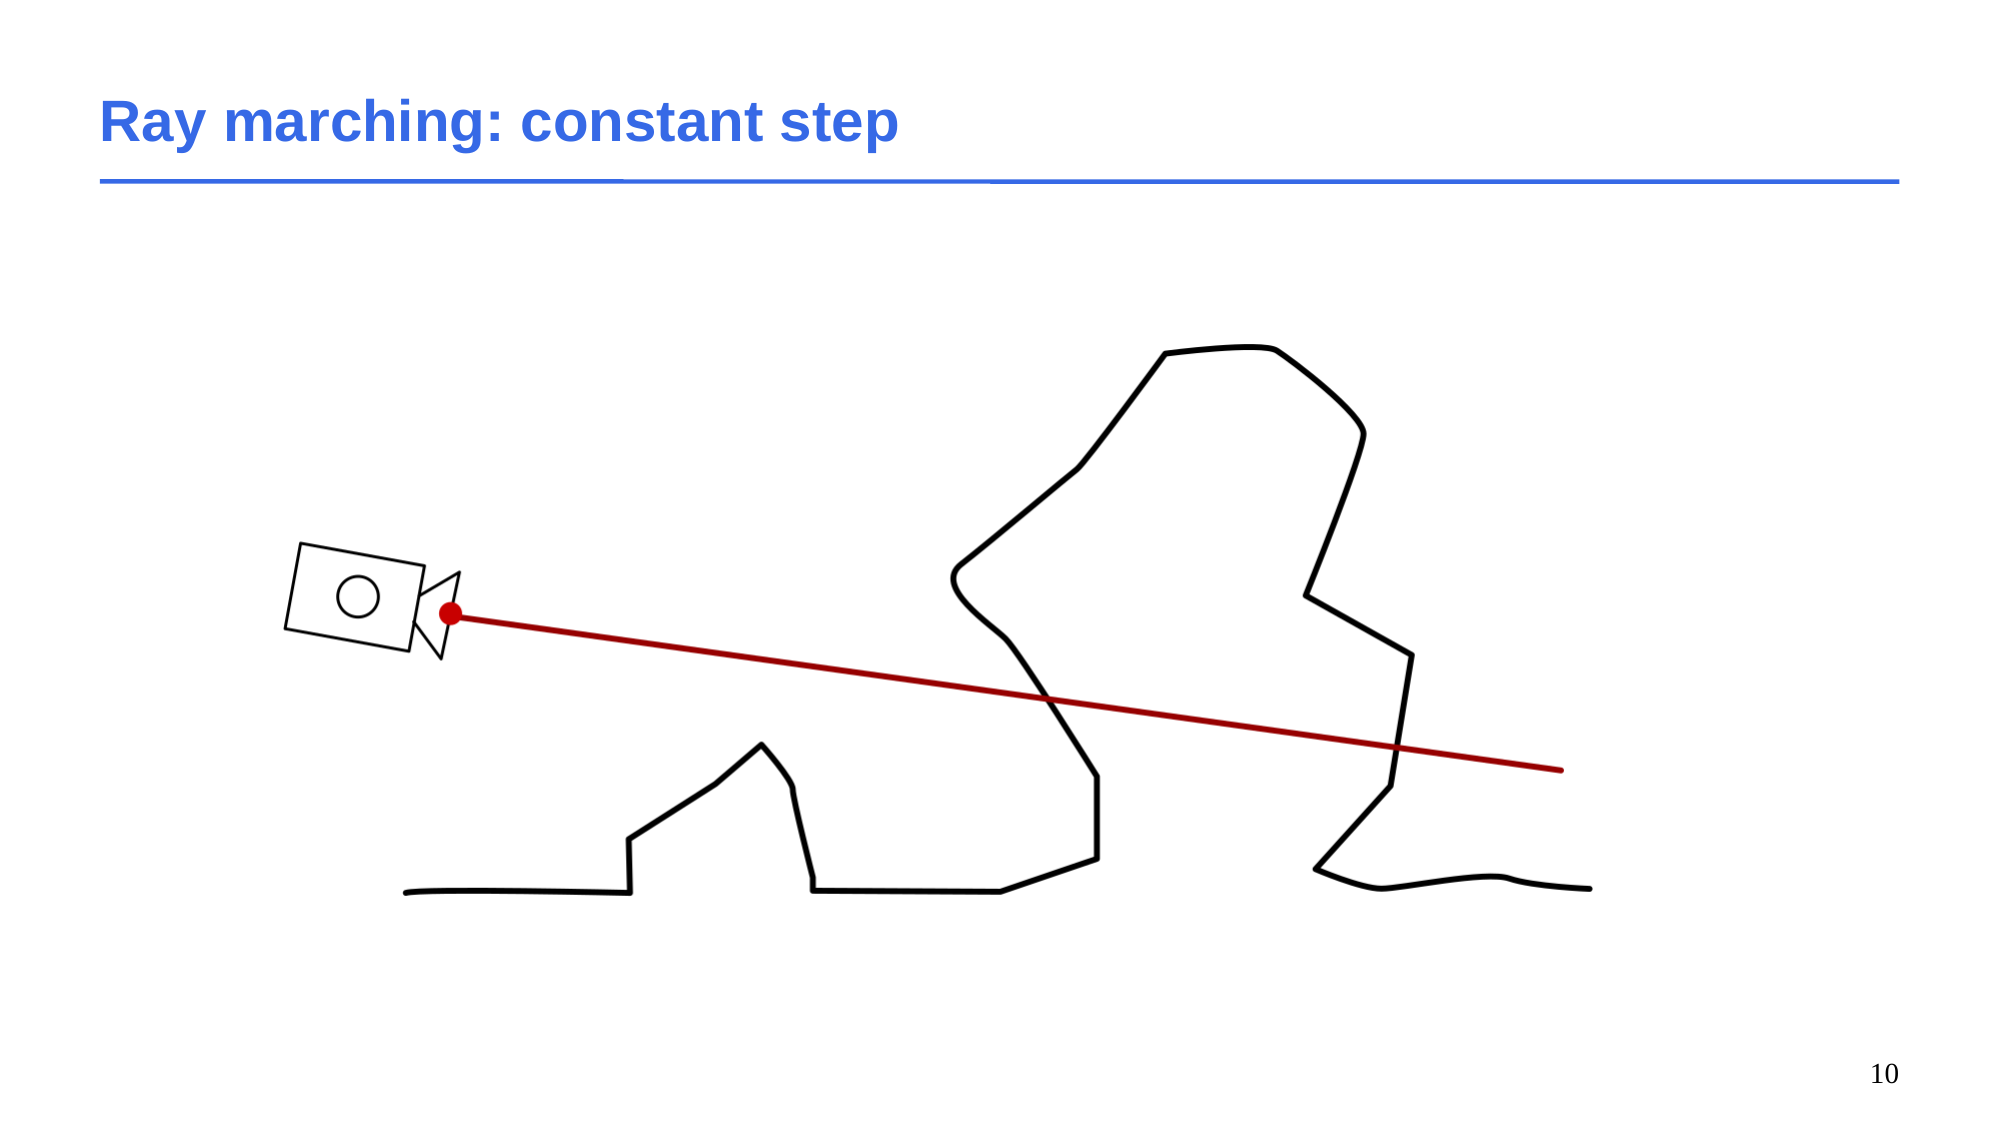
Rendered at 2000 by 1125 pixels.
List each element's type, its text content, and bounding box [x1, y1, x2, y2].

picture [176, 302, 1726, 1048]
title Ray marching: constant step [99, 27, 1900, 215]
